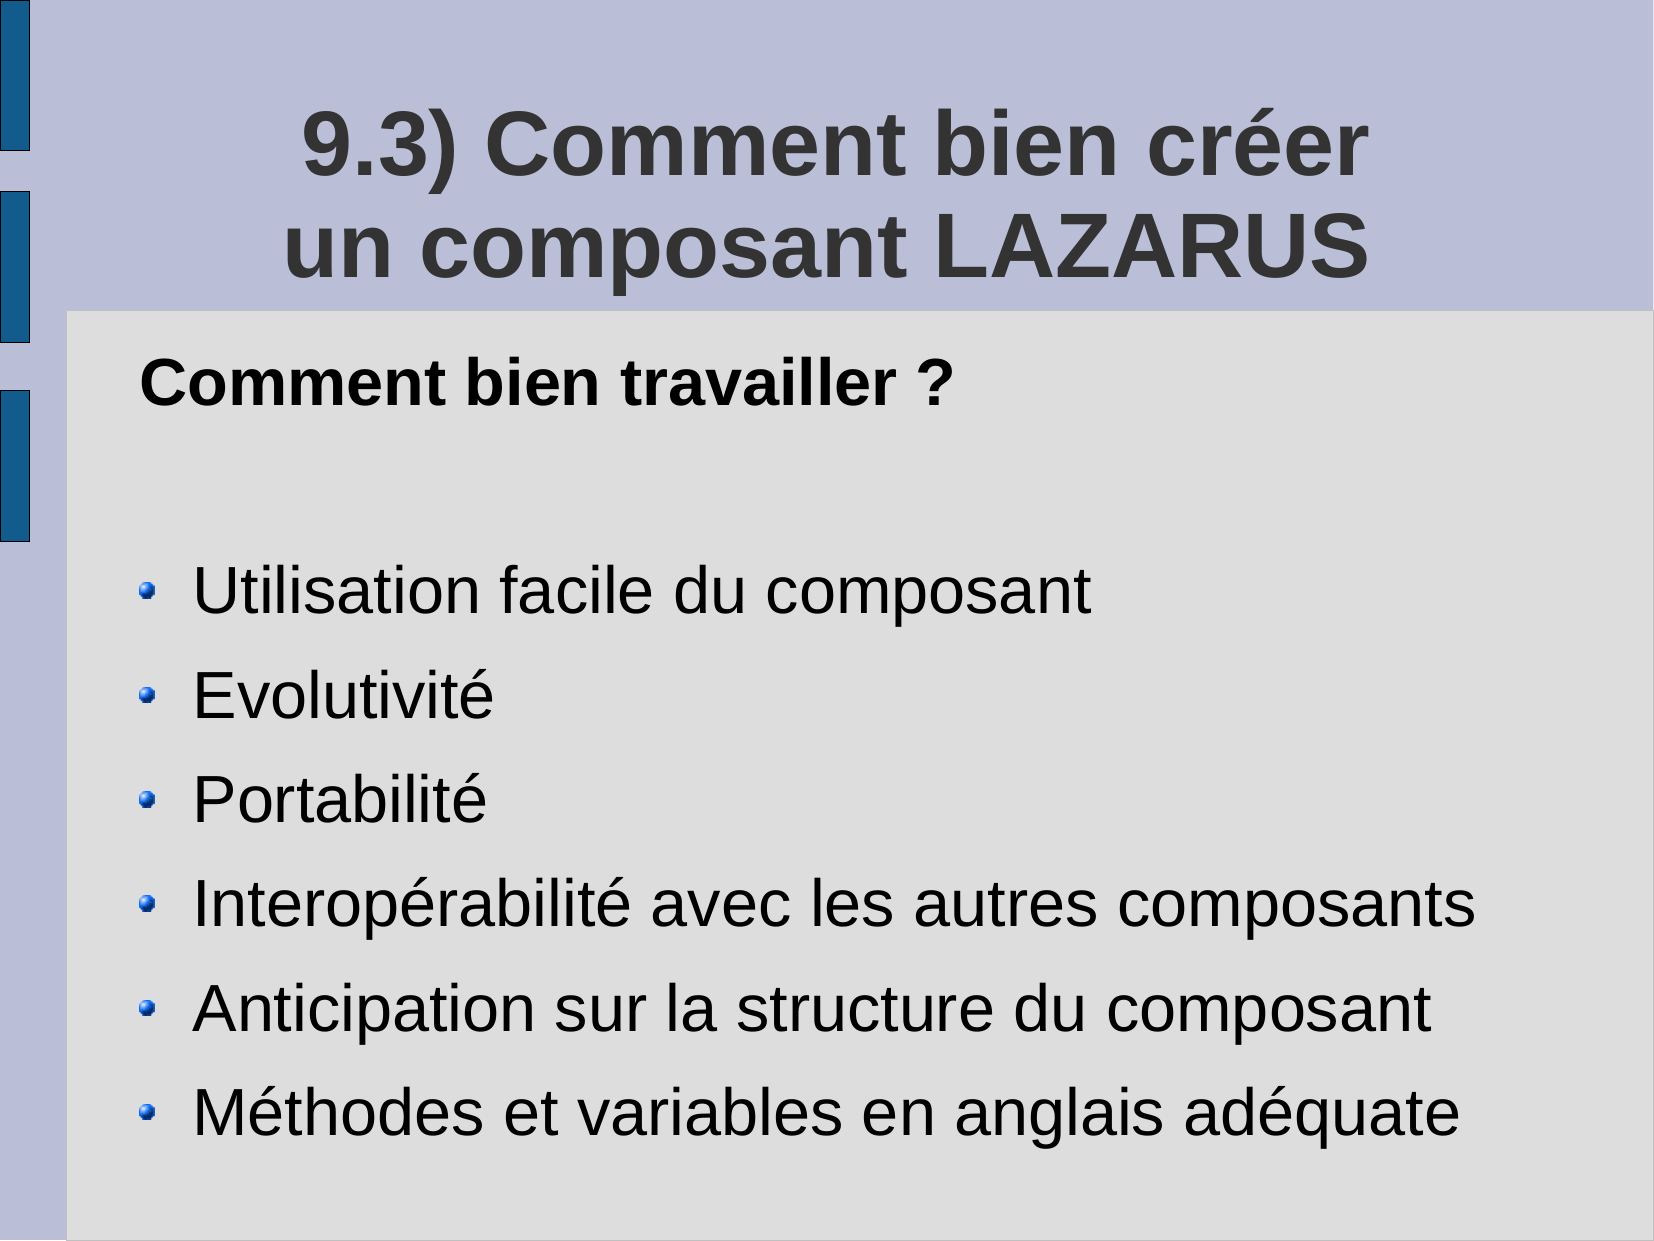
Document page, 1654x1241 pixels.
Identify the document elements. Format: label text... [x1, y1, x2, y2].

title 9.3) Comment bien créer un composant LAZARUS [121, 91, 1534, 299]
list Comment bien travailler ? Utilisation facile du composant Evolutivité Portabilité Interopérabilité avec les autres composants Anticipation sur la structure du composant Méthodes et variables en anglais adéquate [121, 344, 1534, 1150]
